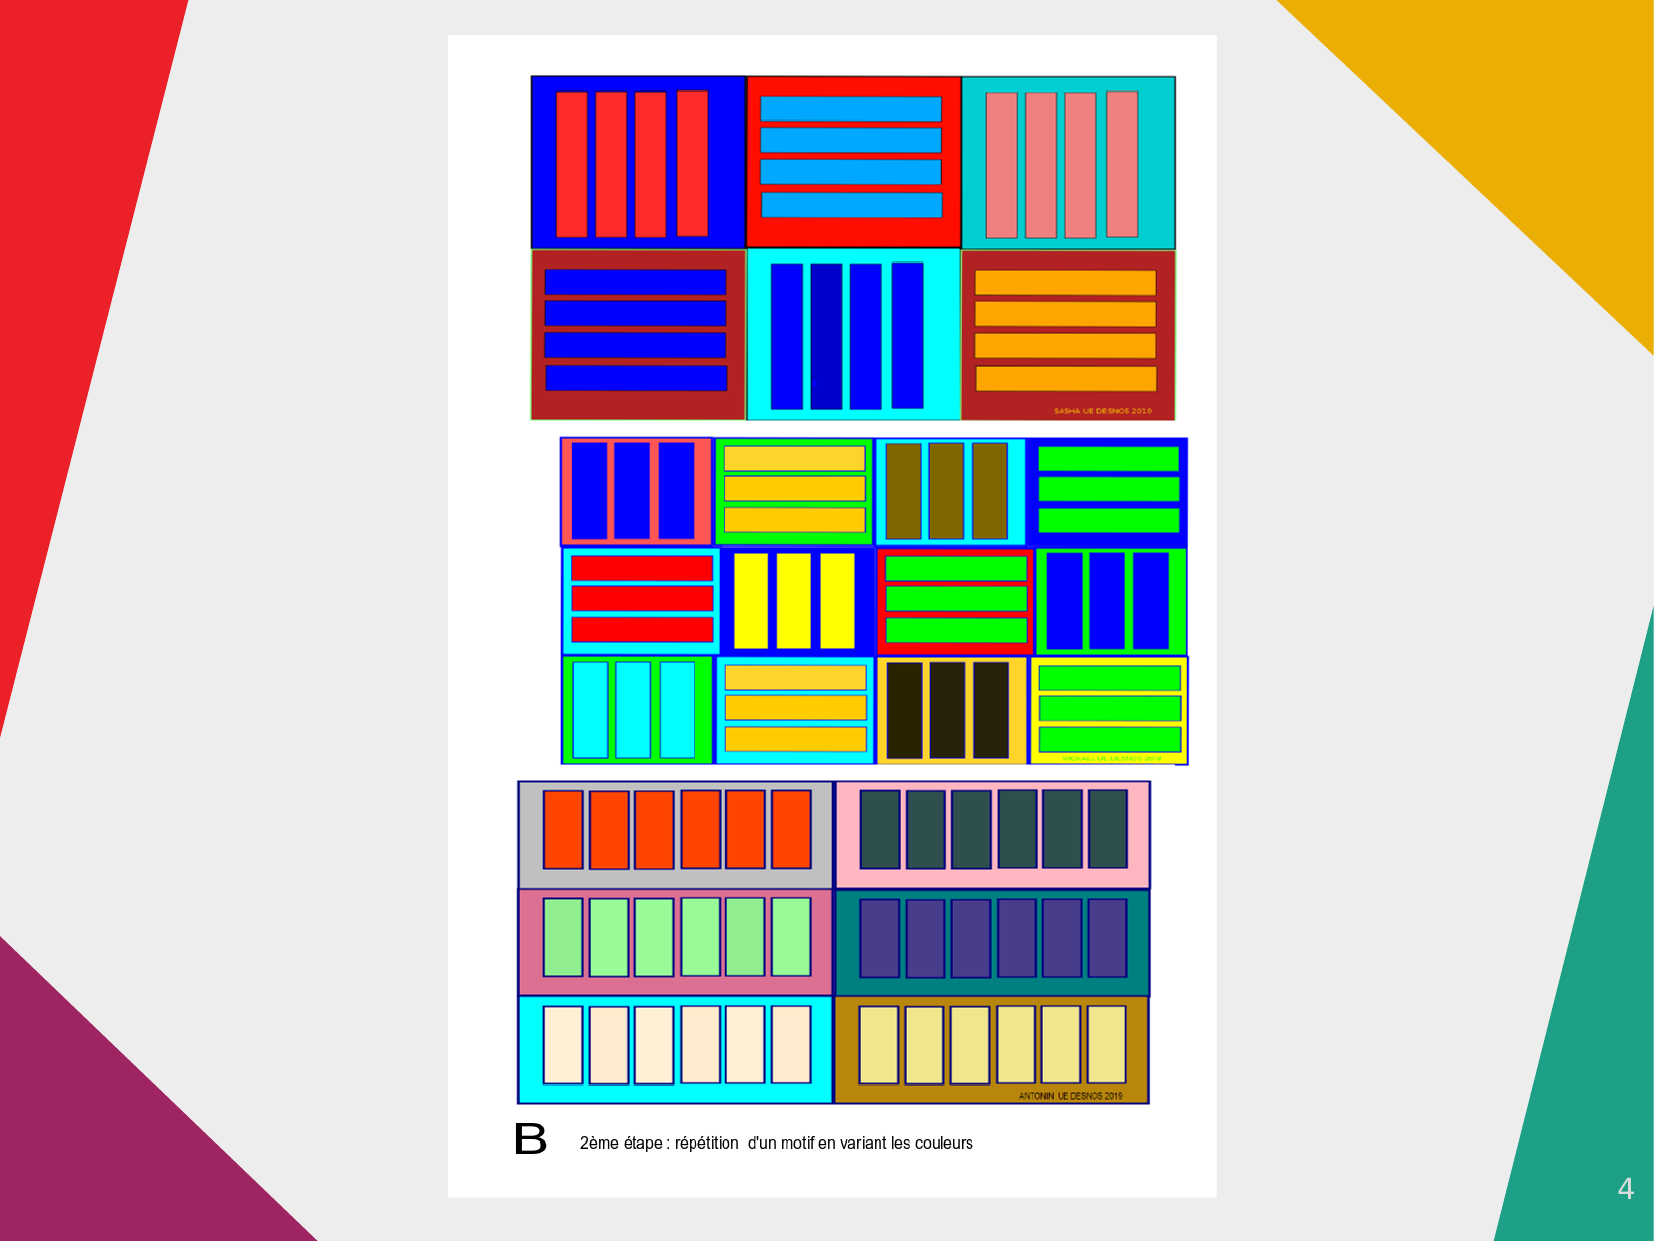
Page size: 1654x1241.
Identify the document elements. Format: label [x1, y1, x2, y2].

picture [448, 35, 1217, 1199]
